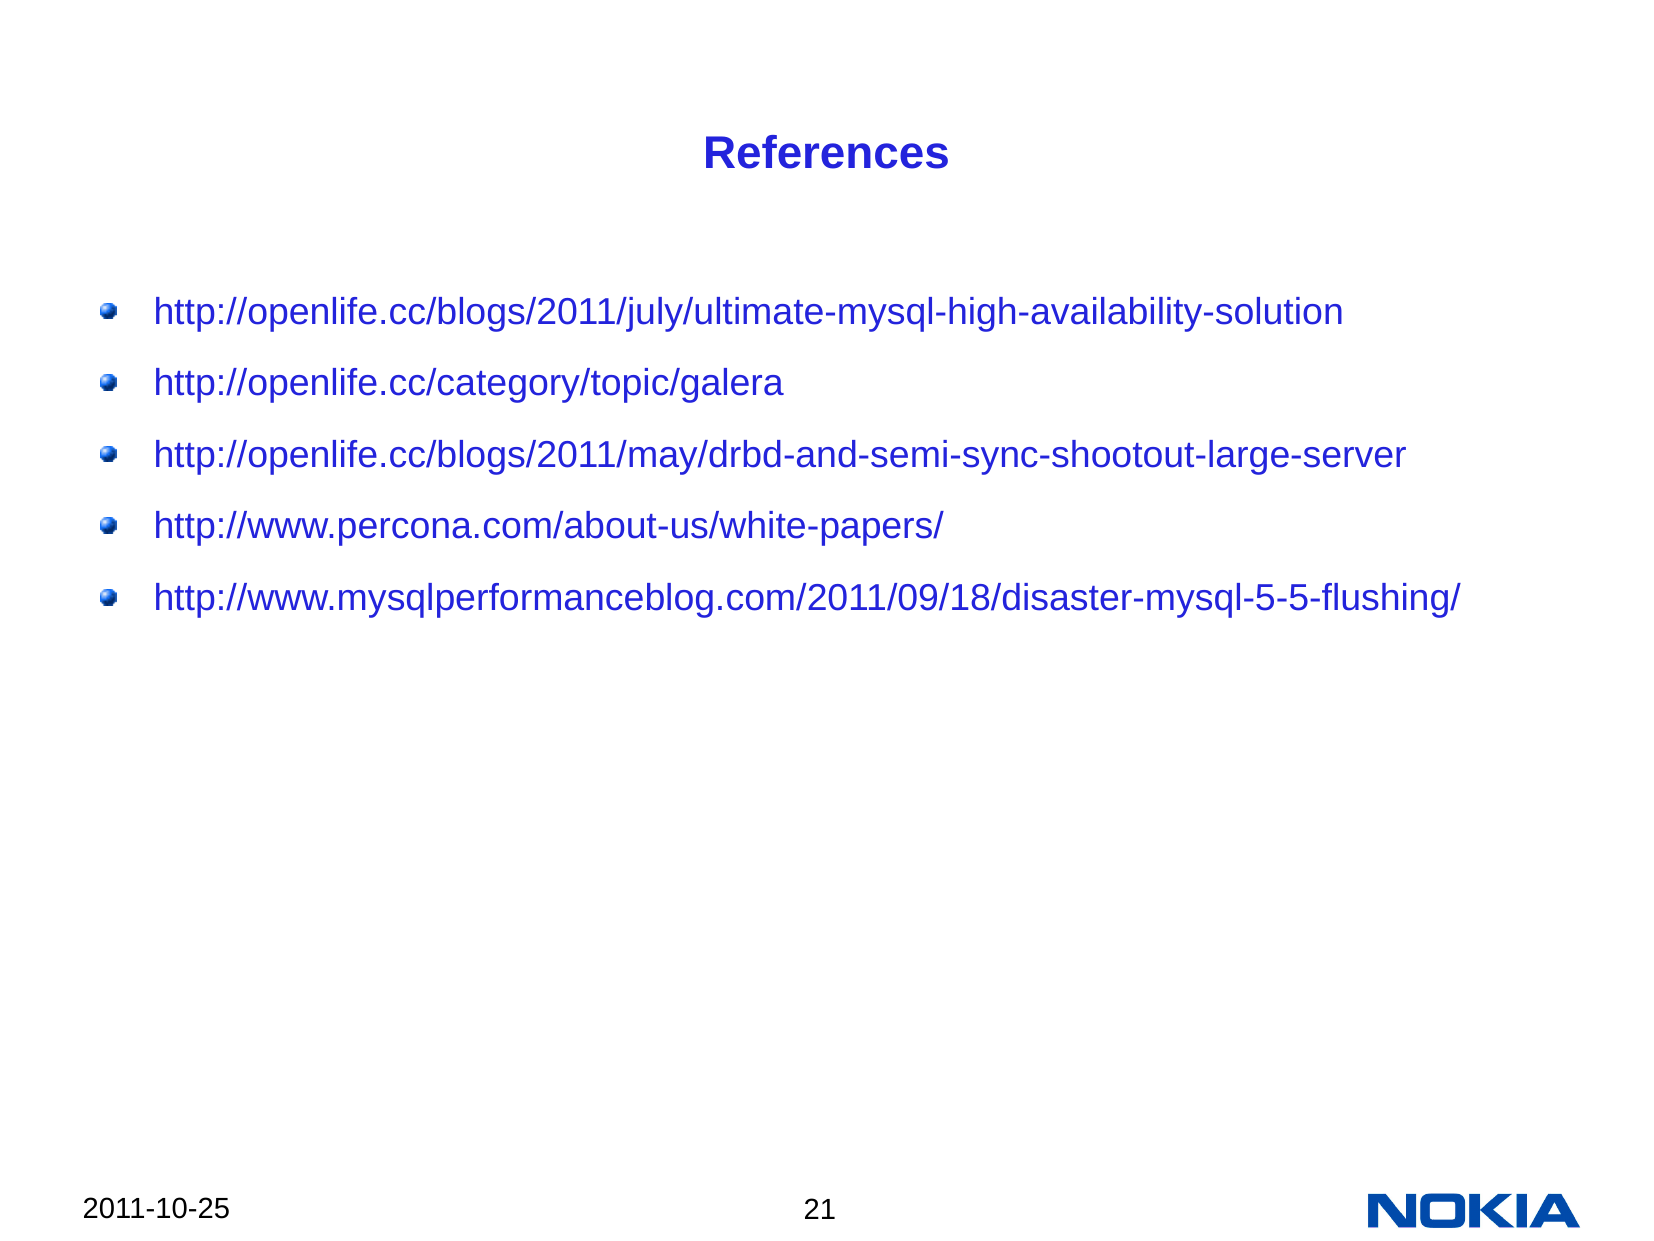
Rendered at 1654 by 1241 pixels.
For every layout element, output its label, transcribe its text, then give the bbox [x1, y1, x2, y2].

list http://openlife.cc/blogs/2011/july/ultimate-mysql-high-availability-solution http://openlife.cc/category/topic/galera http://openlife.cc/blogs/2011/may/drbd-and-semi-sync-shootout-large-server http://www.percona.com/about-us/white-papers/ http://www.mysqlperformanceblog.com/2011/09/18/disaster-mysql-5-5-flushing/ [82, 290, 1571, 1109]
title References [82, 49, 1571, 257]
picture [1347, 1184, 1601, 1233]
